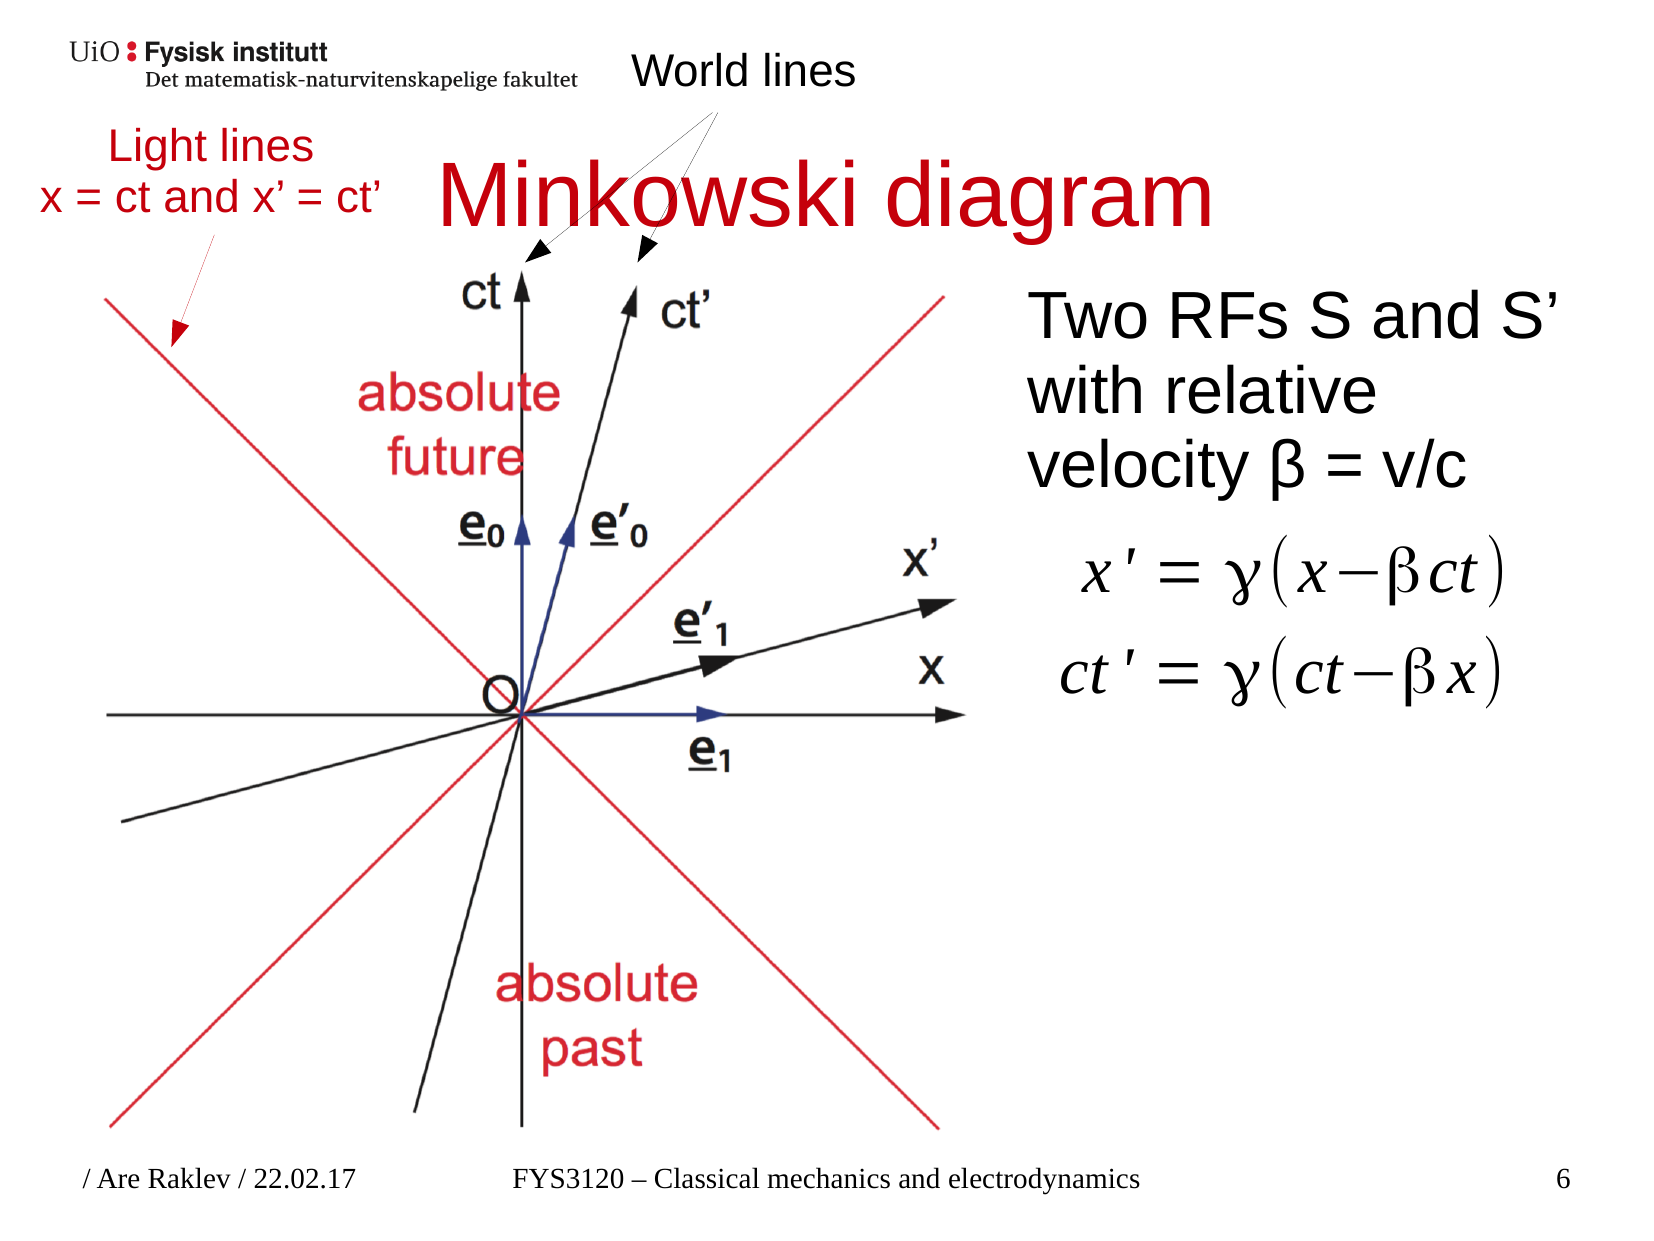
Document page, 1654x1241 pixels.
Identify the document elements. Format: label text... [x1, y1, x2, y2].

picture [39, 248, 1009, 1164]
title Minkowski diagram [547, 123, 711, 248]
text_box Light lines x = ct and x’ = ct’ [17, 112, 405, 282]
chart [1052, 633, 1512, 714]
text_box Two RFs S and S’ with relative velocity β = v/c [1012, 270, 1576, 509]
title Minkowski diagram [651, 90, 1571, 298]
picture [68, 37, 550, 93]
chart [1072, 532, 1514, 613]
title Minkowski diagram [82, 90, 697, 248]
text_box World lines [550, 37, 938, 123]
